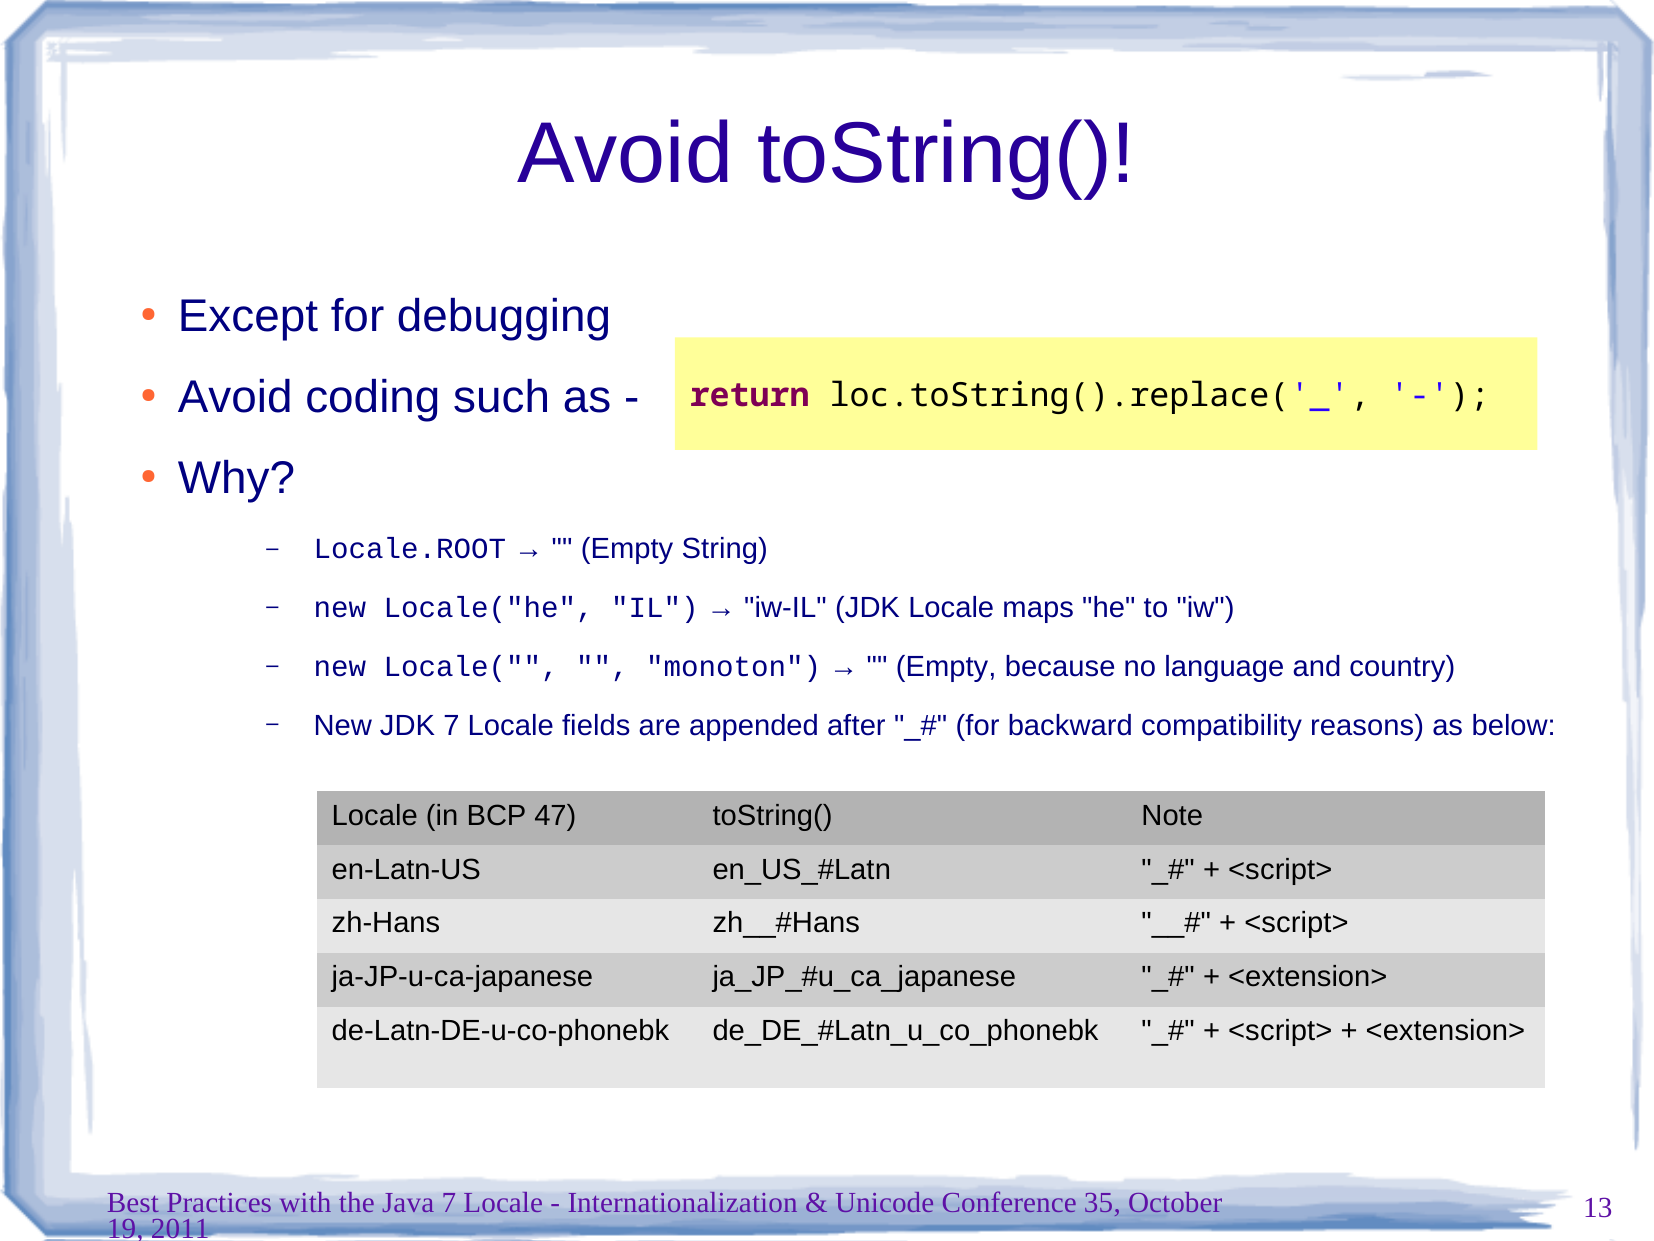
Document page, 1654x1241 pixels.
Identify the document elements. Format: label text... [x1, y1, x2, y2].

table_cell "_#" + <script> + <extension> [1127, 1007, 1545, 1088]
table_cell "__#" + <script> [1127, 899, 1545, 953]
table_header Locale (in BCP 47) [317, 791, 698, 845]
picture [0, 0, 1654, 1241]
table_cell en_US_#Latn [698, 845, 1127, 899]
table_cell ja-JP-u-ca-japanese [317, 953, 698, 1007]
table_cell zh-Hans [317, 899, 698, 953]
table_header toString() [698, 791, 1127, 845]
table_cell "_#" + <extension> [1127, 953, 1545, 1007]
table_cell de_DE_#Latn_u_co_phonebk [698, 1007, 1127, 1088]
table_header Note [1127, 791, 1545, 845]
table_cell "_#" + <script> [1127, 845, 1545, 899]
table_cell en-Latn-US [317, 845, 698, 899]
table_cell de-Latn-DE-u-co-phonebk [317, 1007, 698, 1088]
list Except for debugging Avoid coding such as - Why? Locale.ROOT → "" (Empty String) new Locale("he", "IL") → "iw-IL" (JDK Locale maps "he" to "iw") new Locale("", "", "monoton") → "" (Empty, because no language and country) New JDK 7 Locale fields are appended after "_#" (for backward compatibility reasons) as below: [122, 290, 1576, 742]
title Avoid toString()! [82, 49, 1571, 257]
table_cell ja_JP_#u_ca_japanese [698, 953, 1127, 1007]
table_cell zh__#Hans [698, 899, 1127, 953]
